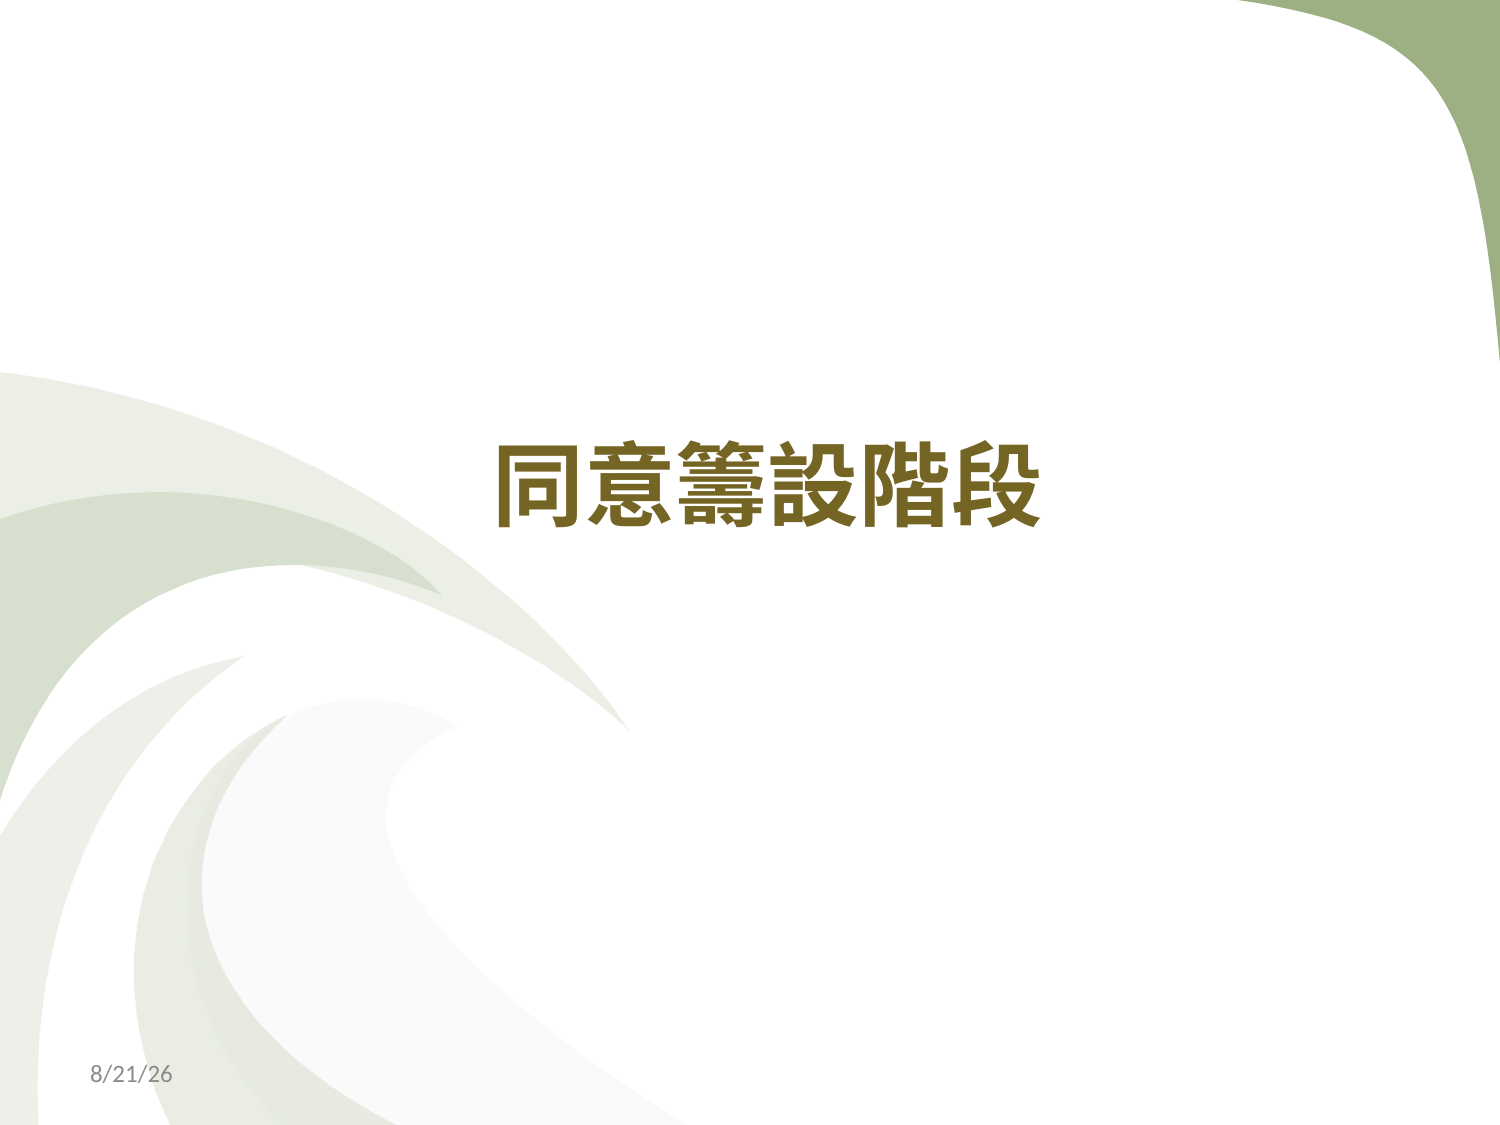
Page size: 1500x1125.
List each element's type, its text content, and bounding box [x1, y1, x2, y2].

slide_number 11/8/18 [75, 1042, 425, 1103]
text_box 同意籌設階段 [454, 420, 1081, 546]
